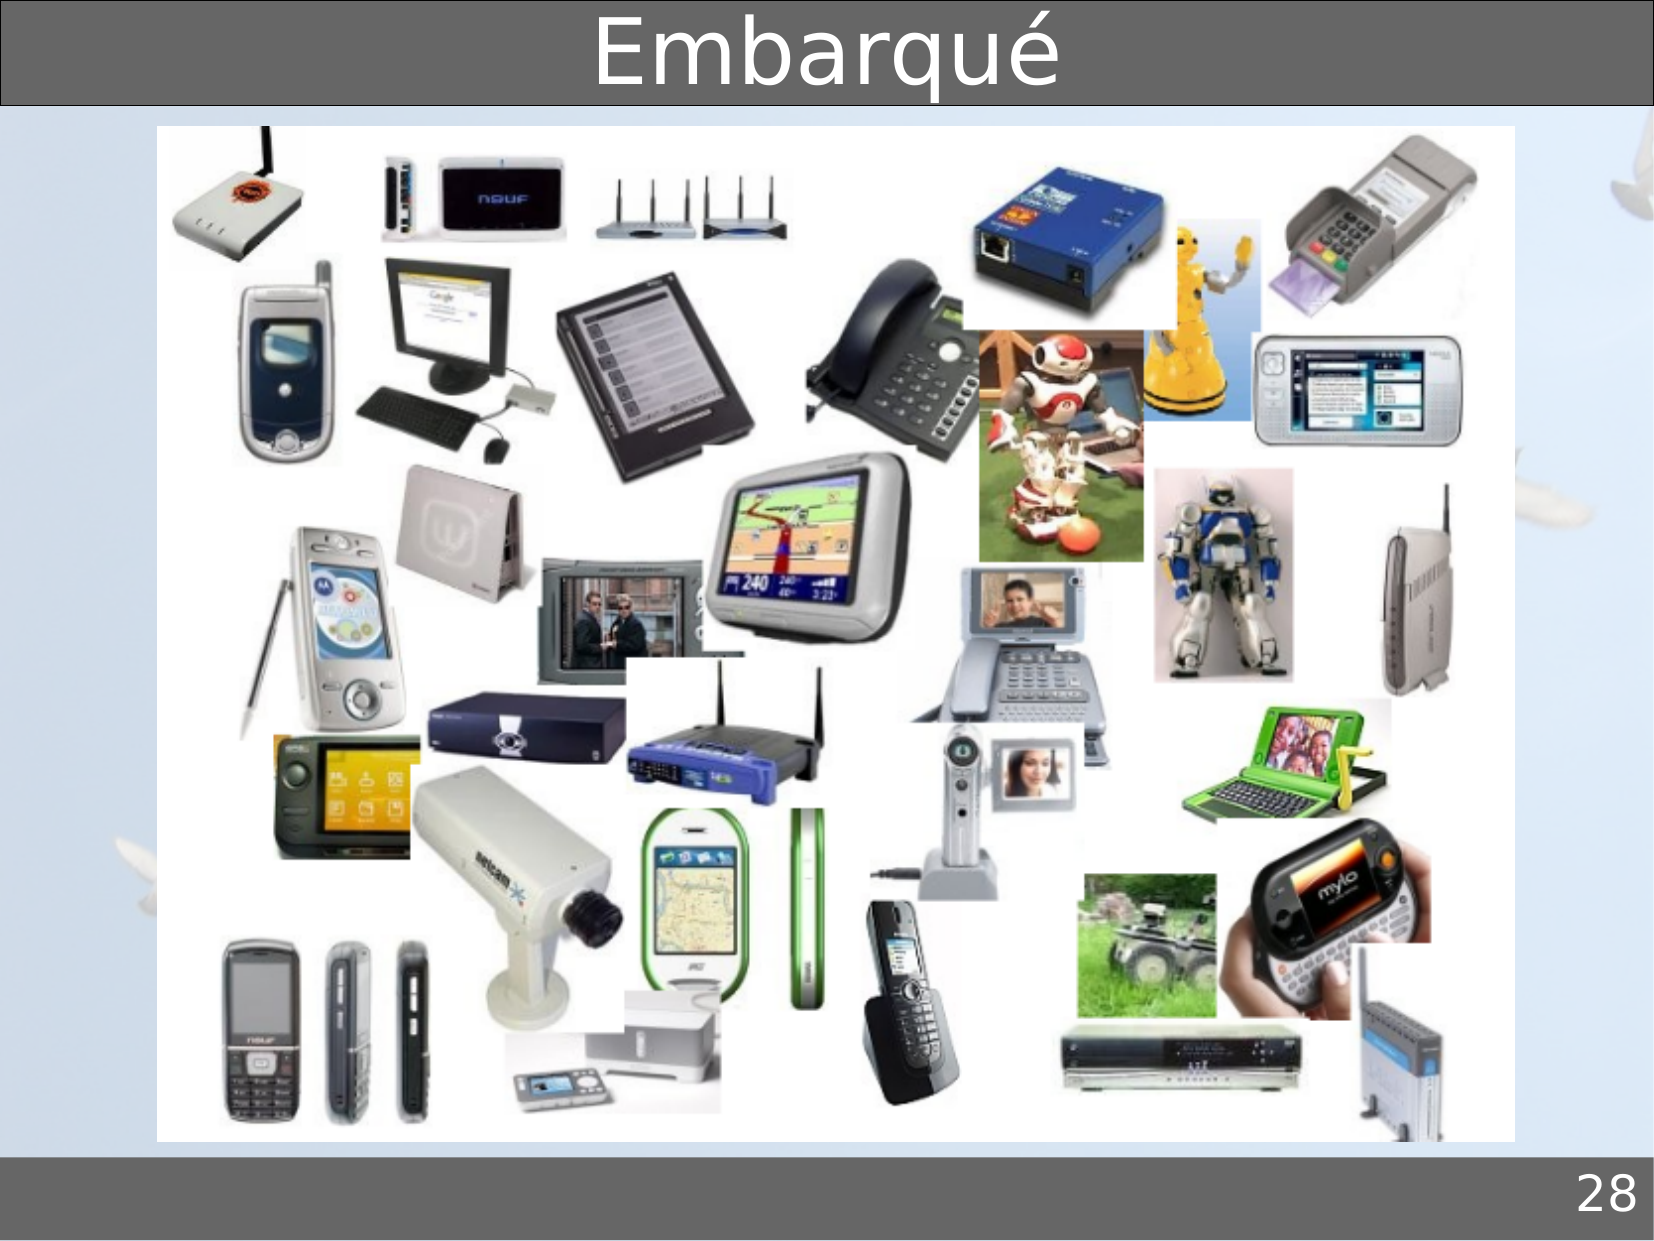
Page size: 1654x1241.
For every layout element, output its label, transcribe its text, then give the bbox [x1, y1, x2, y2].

title Embarqué [0, 0, 1654, 107]
picture [157, 126, 1515, 1142]
